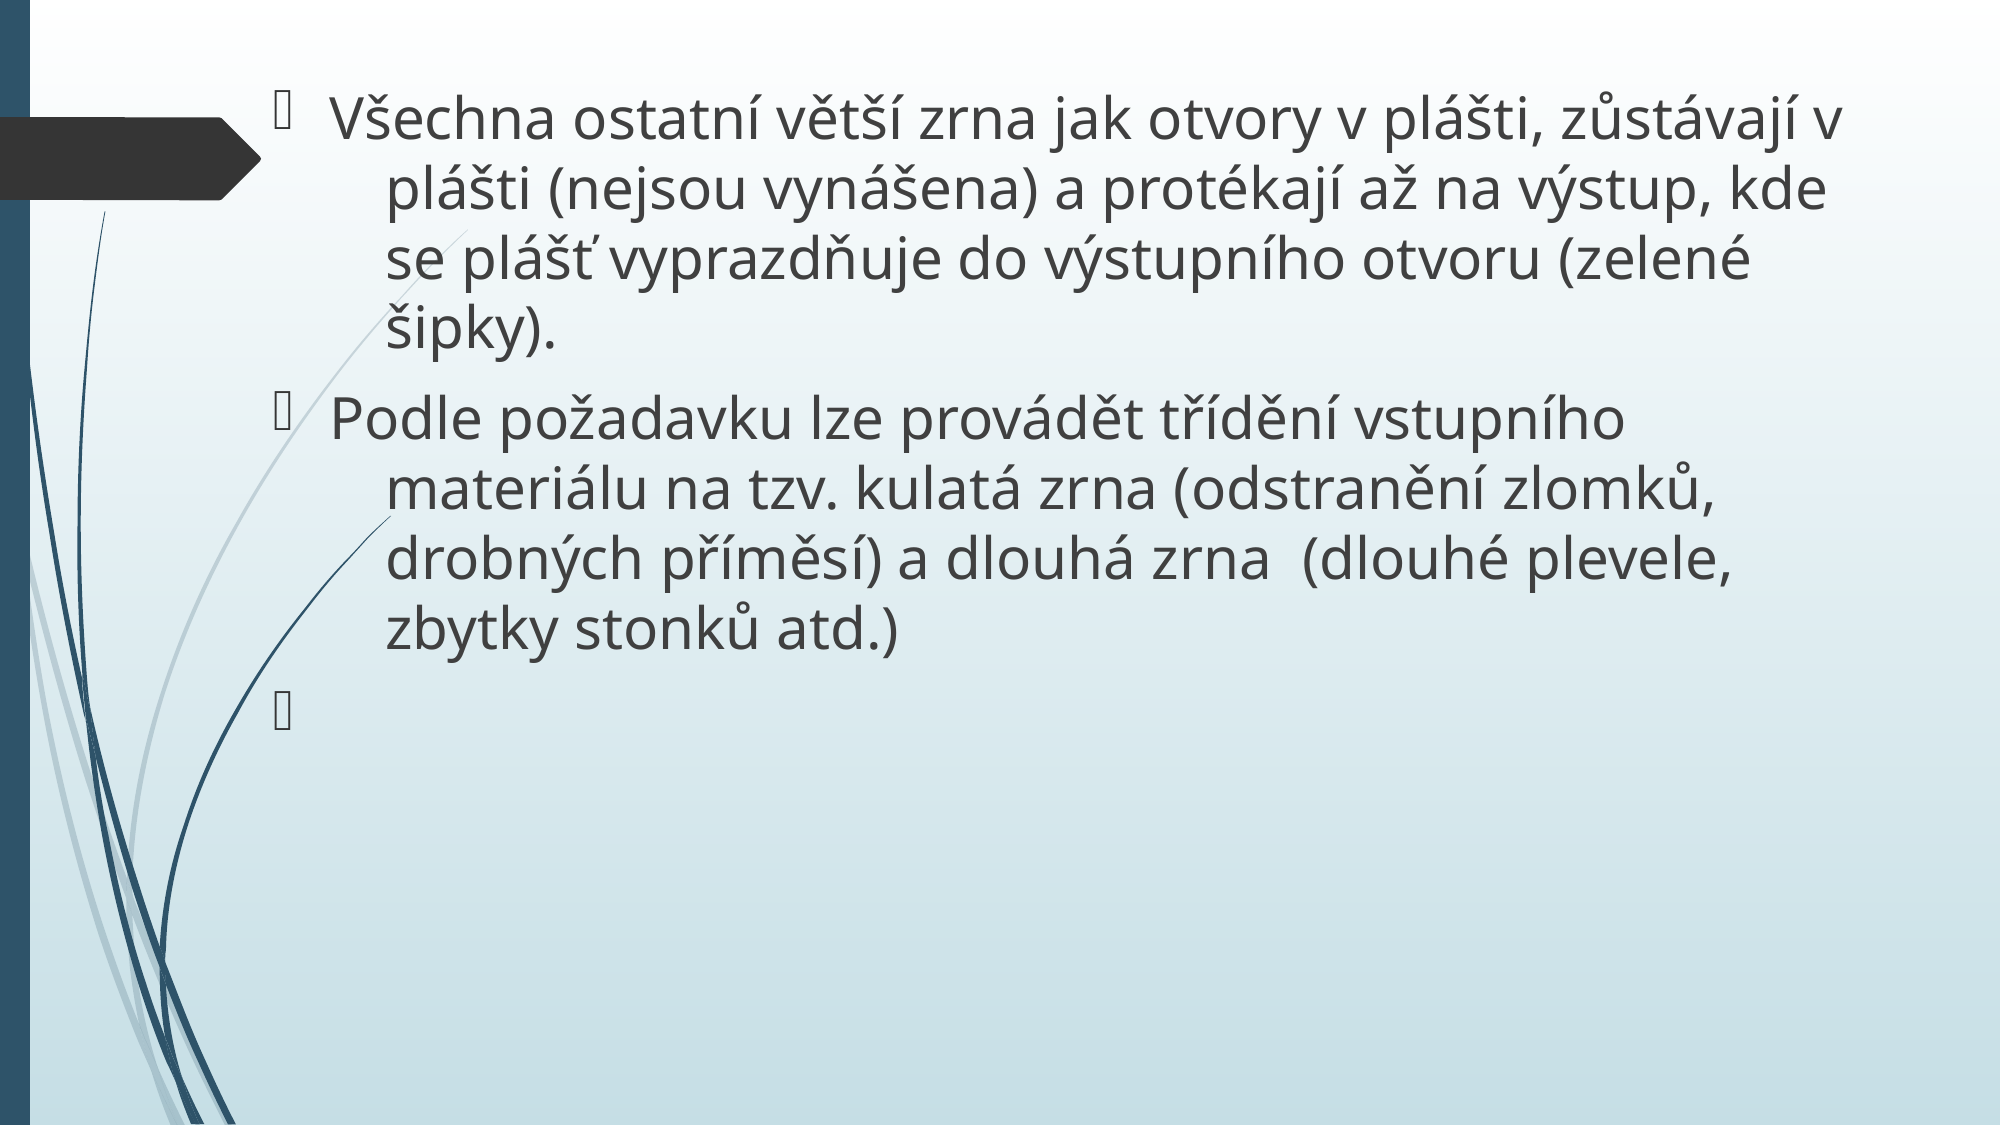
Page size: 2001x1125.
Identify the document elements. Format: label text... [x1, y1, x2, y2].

list Všechna ostatní větší zrna jak otvory v plášti, zůstávají v plášti (nejsou vynášena) a protékají až na výstup, kde se plášť vyprazdňuje do výstupního otvoru (zelené šipky). Podle požadavku lze provádět třídění vstupního materiálu na tzv. kulatá zrna (odstranění zlomků, drobných příměsí) a dlouhá zrna (dlouhé plevele, zbytky stonků atd.) [257, 73, 1888, 970]
